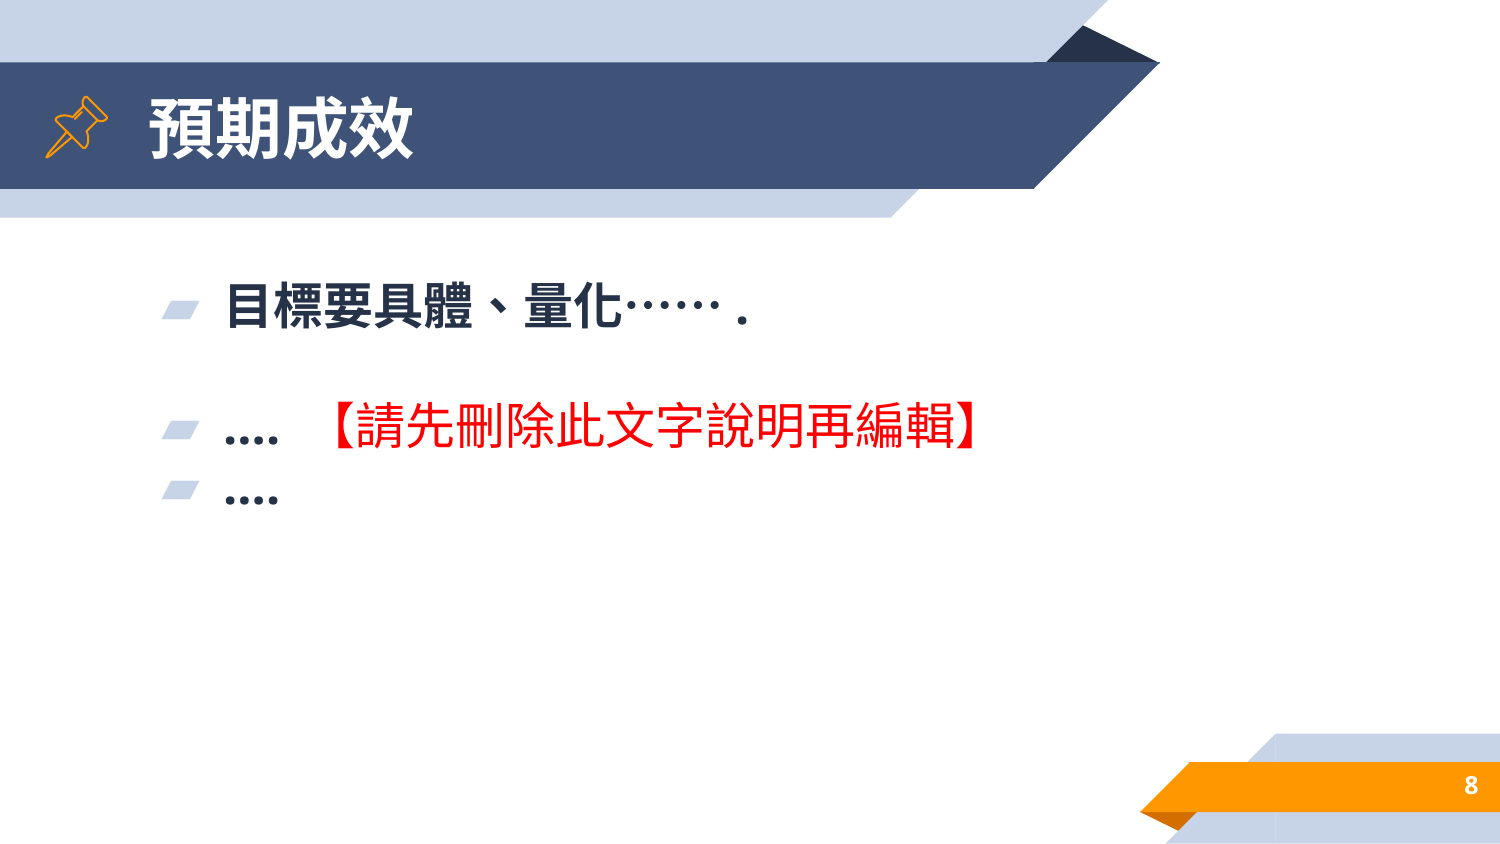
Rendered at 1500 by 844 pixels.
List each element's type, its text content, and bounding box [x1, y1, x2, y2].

list 目標要具體、量化……. …. 【請先刪除此文字說明再編輯】 …. [133, 269, 1400, 520]
title 預期成效 [133, 64, 1035, 190]
slide_number <編號> [1249, 760, 1494, 813]
